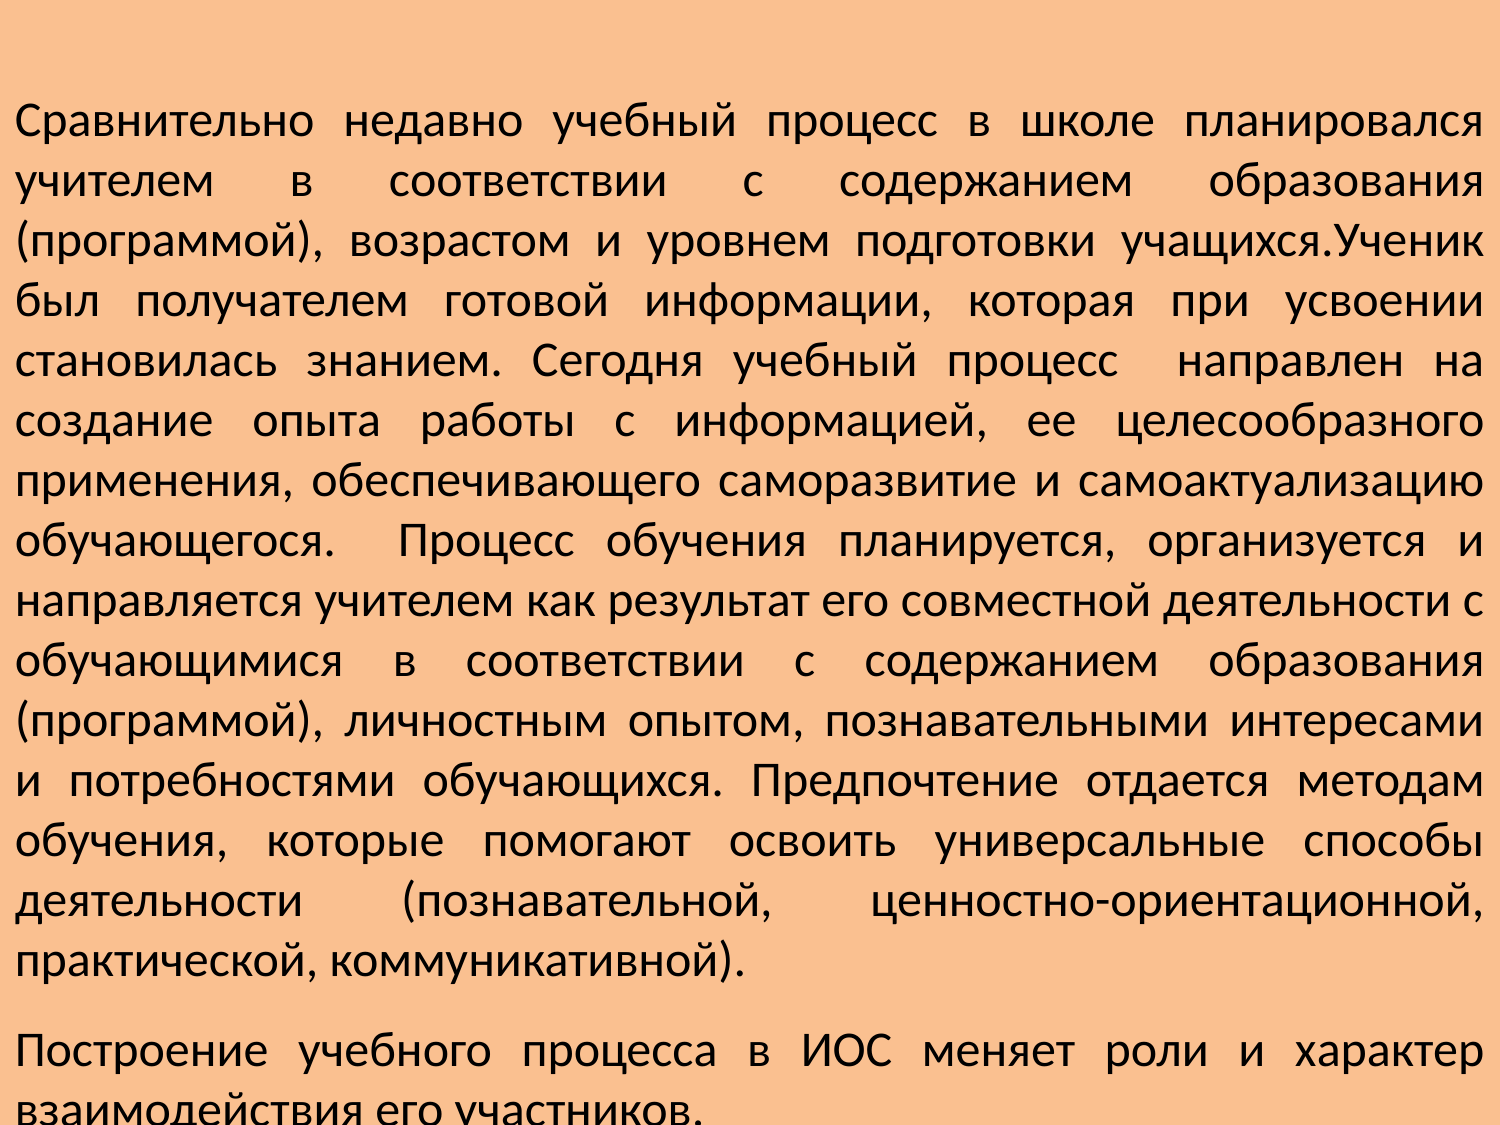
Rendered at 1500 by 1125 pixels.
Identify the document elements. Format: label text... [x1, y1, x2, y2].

list Сравнительно недавно учебный процесс в школе планировался учителем в соответствии с содержанием образования (программой), возрастом и уровнем подготовки учащихся.Ученик был получателем готовой информации, которая при усвоении становилась знанием. Сегодня учебный процесс направлен на создание опыта работы с информацией, ее целесообразного применения, обеспечивающего саморазвитие и самоактуализацию обучающегося. Процесс обучения планируется, организуется и направляется учителем как результат его совместной деятельности с обучающимися в соответствии с содержанием образования (программой), личностным опытом, познавательными интересами и потребностями обучающихся. Предпочтение отдается методам обучения, которые помогают освоить универсальные способы деятельности (познавательной, ценностно-ориентационной, практической, коммуникативной). Построение учебного процесса в ИОС меняет роли и характер взаимодействия его участников. [0, 0, 1500, 1125]
